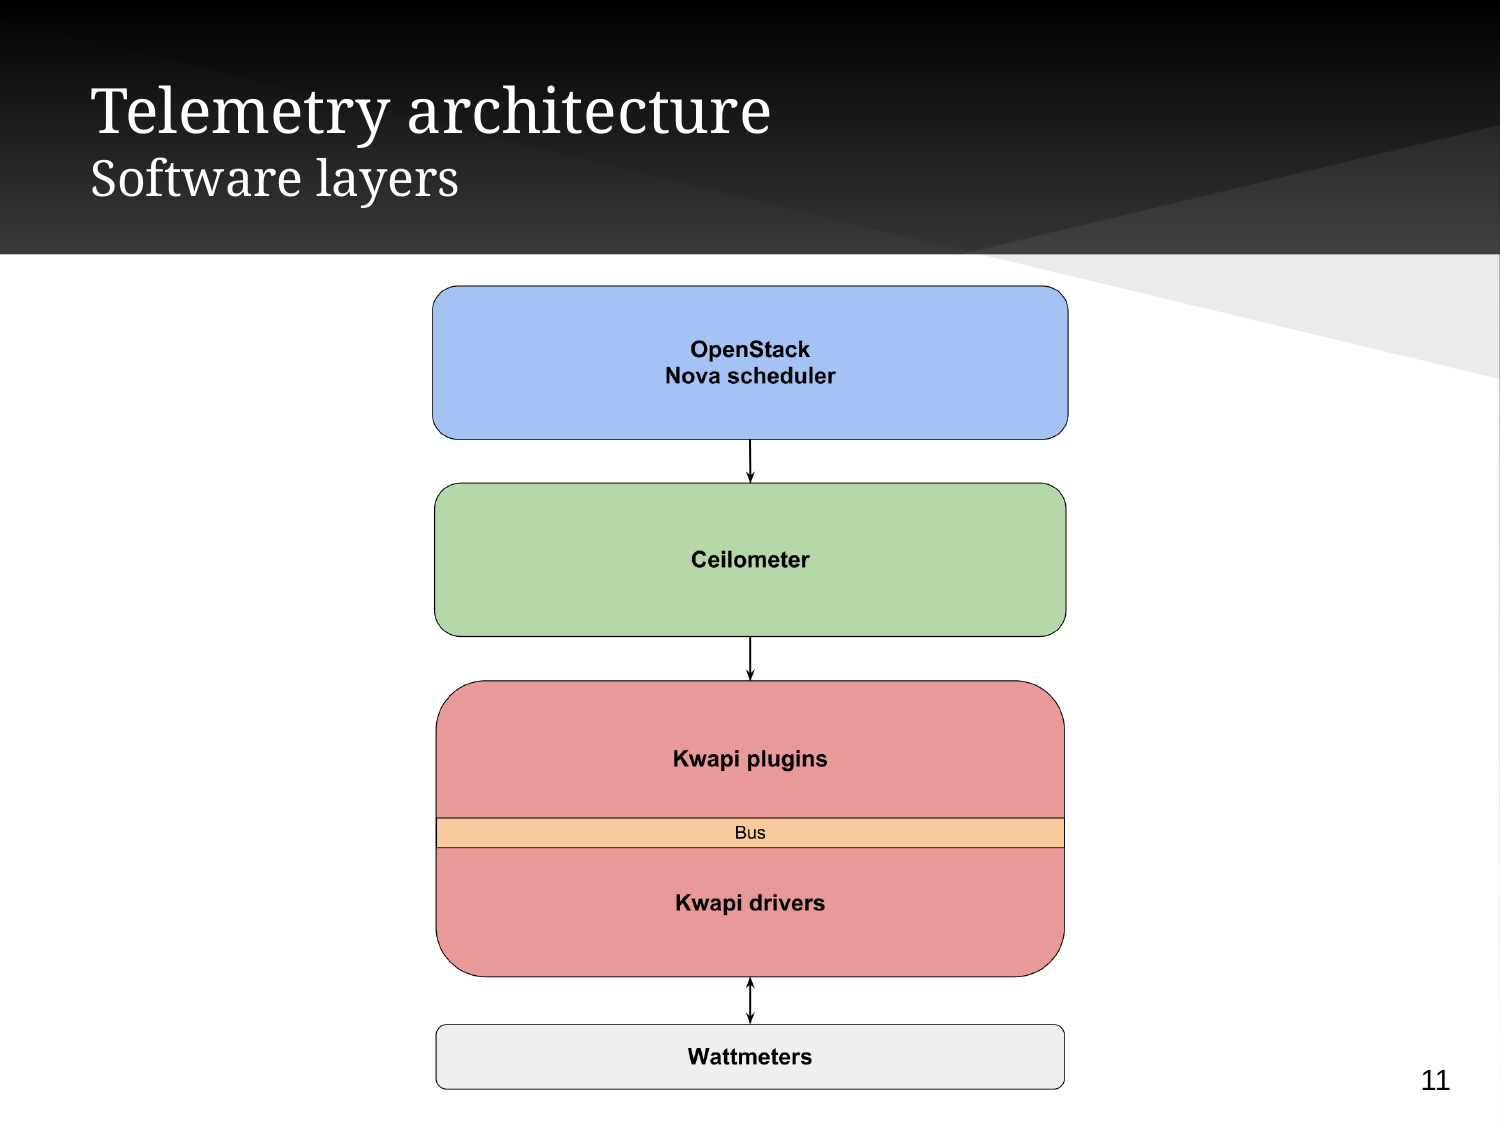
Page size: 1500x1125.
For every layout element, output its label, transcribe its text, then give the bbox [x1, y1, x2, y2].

picture [388, 268, 1112, 1100]
title Telemetry architecture Software layers [75, 45, 1425, 233]
text_box 11 [1405, 1046, 1471, 1097]
